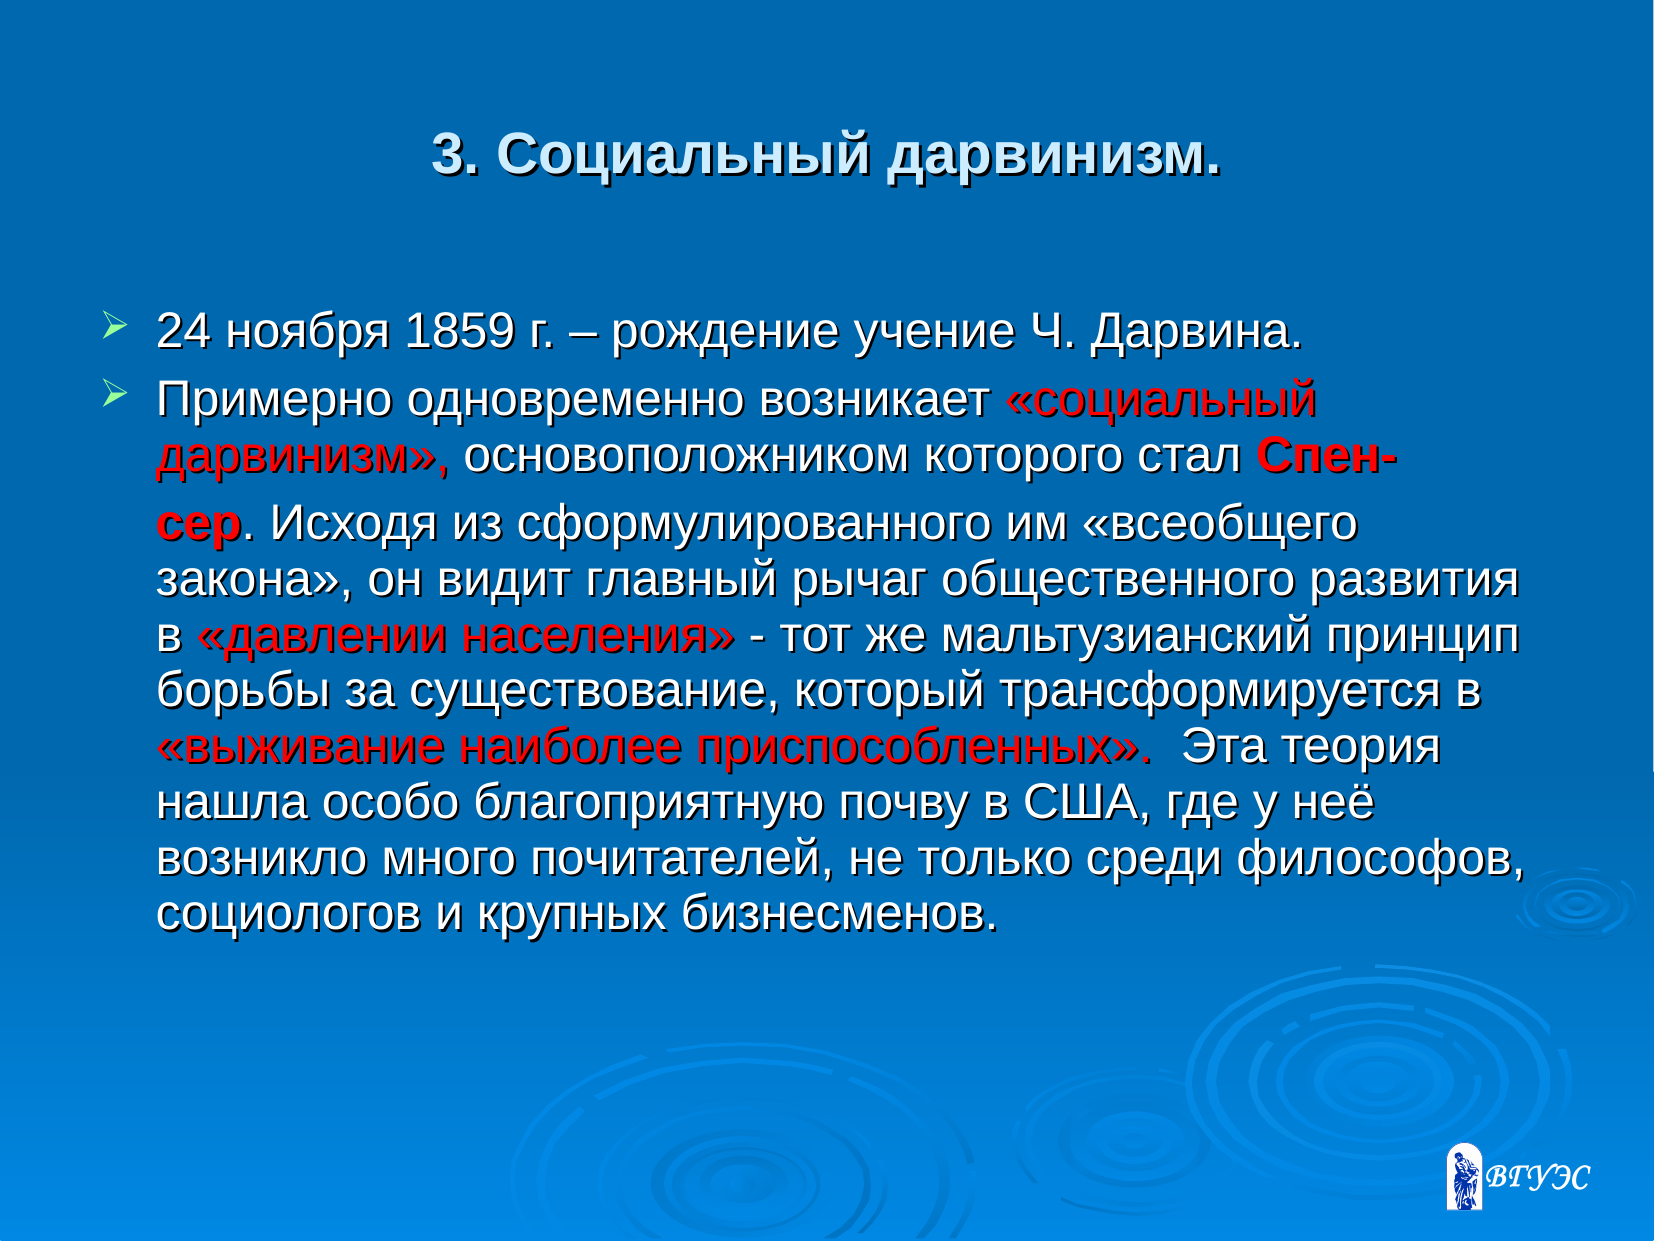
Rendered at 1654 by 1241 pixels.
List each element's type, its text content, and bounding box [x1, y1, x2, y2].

picture [1446, 1142, 1592, 1211]
list 24 ноября 1859 г. – рождение учение Ч. Дарвина. Примерно одновременно возникает «социальный дарвинизм», основоположником которого стал Спен- сер. Исходя из сформулированного им «всеобщего закона», он видит главный рычаг общественного развития в «давлении населения» - тот же мальтузианский принцип борьбы за существование, который трансформируется в «выживание наиболее приспособленных». Эта теория нашла особо благоприятную почву в США, где у неё возникло много почитателей, не только среди философов, социологов и крупных бизнесменов. [84, 294, 1573, 1113]
title 3. Социальный дарвинизм. [82, 50, 1571, 257]
